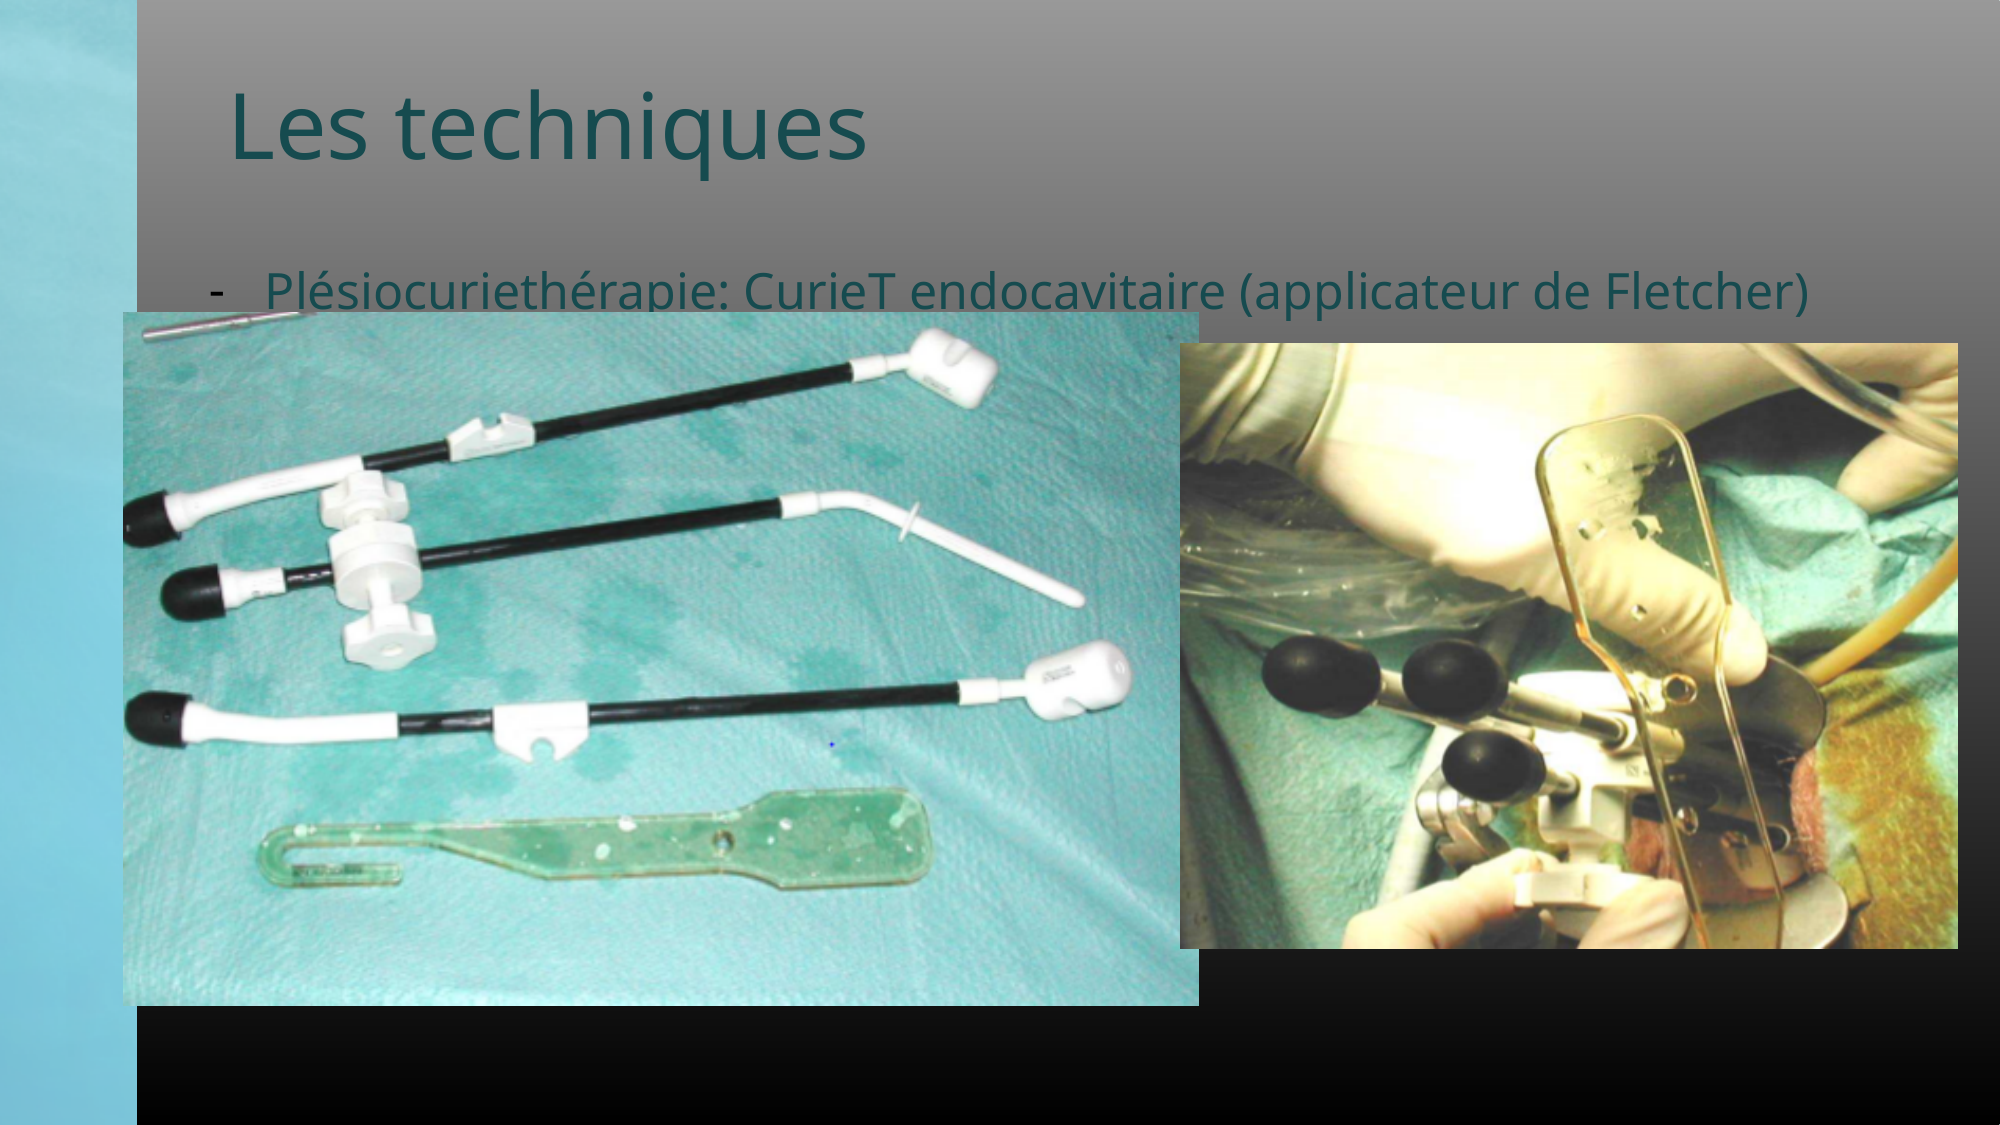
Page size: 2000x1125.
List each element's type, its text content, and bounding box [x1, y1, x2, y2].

title Les techniques [212, 62, 1728, 188]
picture [123, 312, 1958, 1006]
list Plésiocuriethérapie: CurieT endocavitaire (applicateur de Fletcher) [193, 199, 1981, 1060]
